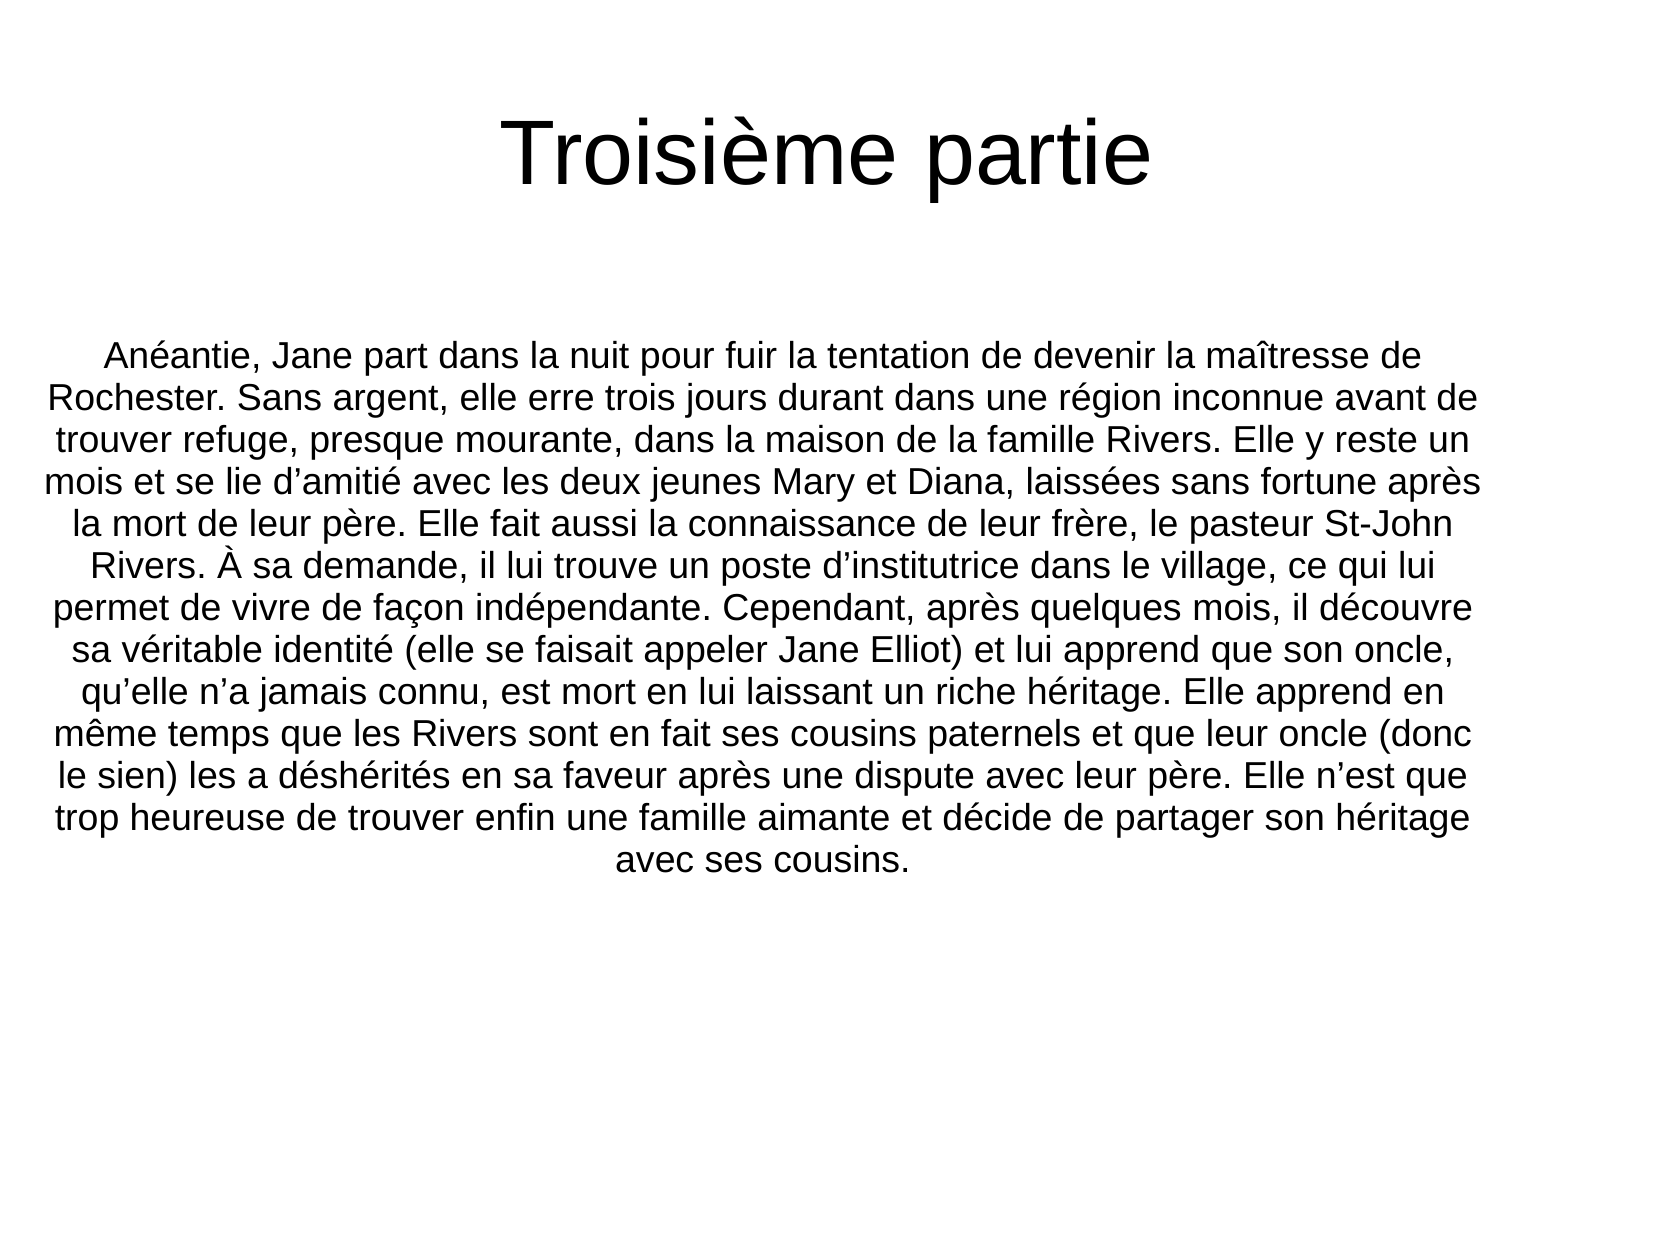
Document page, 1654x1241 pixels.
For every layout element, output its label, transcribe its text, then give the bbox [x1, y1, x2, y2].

subtitle Anéantie, Jane part dans la nuit pour fuir la tentation de devenir la maîtresse de Rochester. Sans argent, elle erre trois jours durant dans une région inconnue avant de trouver refuge, presque mourante, dans la maison de la famille Rivers. Elle y reste un mois et se lie d’amitié avec les deux jeunes Mary et Diana, laissées sans fortune après la mort de leur père. Elle fait aussi la connaissance de leur frère, le pasteur St-John Rivers. À sa demande, il lui trouve un poste d’institutrice dans le village, ce qui lui permet de vivre de façon indépendante. Cependant, après quelques mois, il découvre sa véritable identité (elle se faisait appeler Jane Elliot) et lui apprend que son oncle, qu’elle n’a jamais connu, est mort en lui laissant un riche héritage. Elle apprend en même temps que les Rivers sont en fait ses cousins paternels et que leur oncle (donc le sien) les a déshérités en sa faveur après une dispute avec leur père. Elle n’est que trop heureuse de trouver enfin une famille aimante et décide de partager son héritage avec ses cousins. [35, 297, 1491, 1003]
title Troisième partie [82, 56, 1571, 250]
